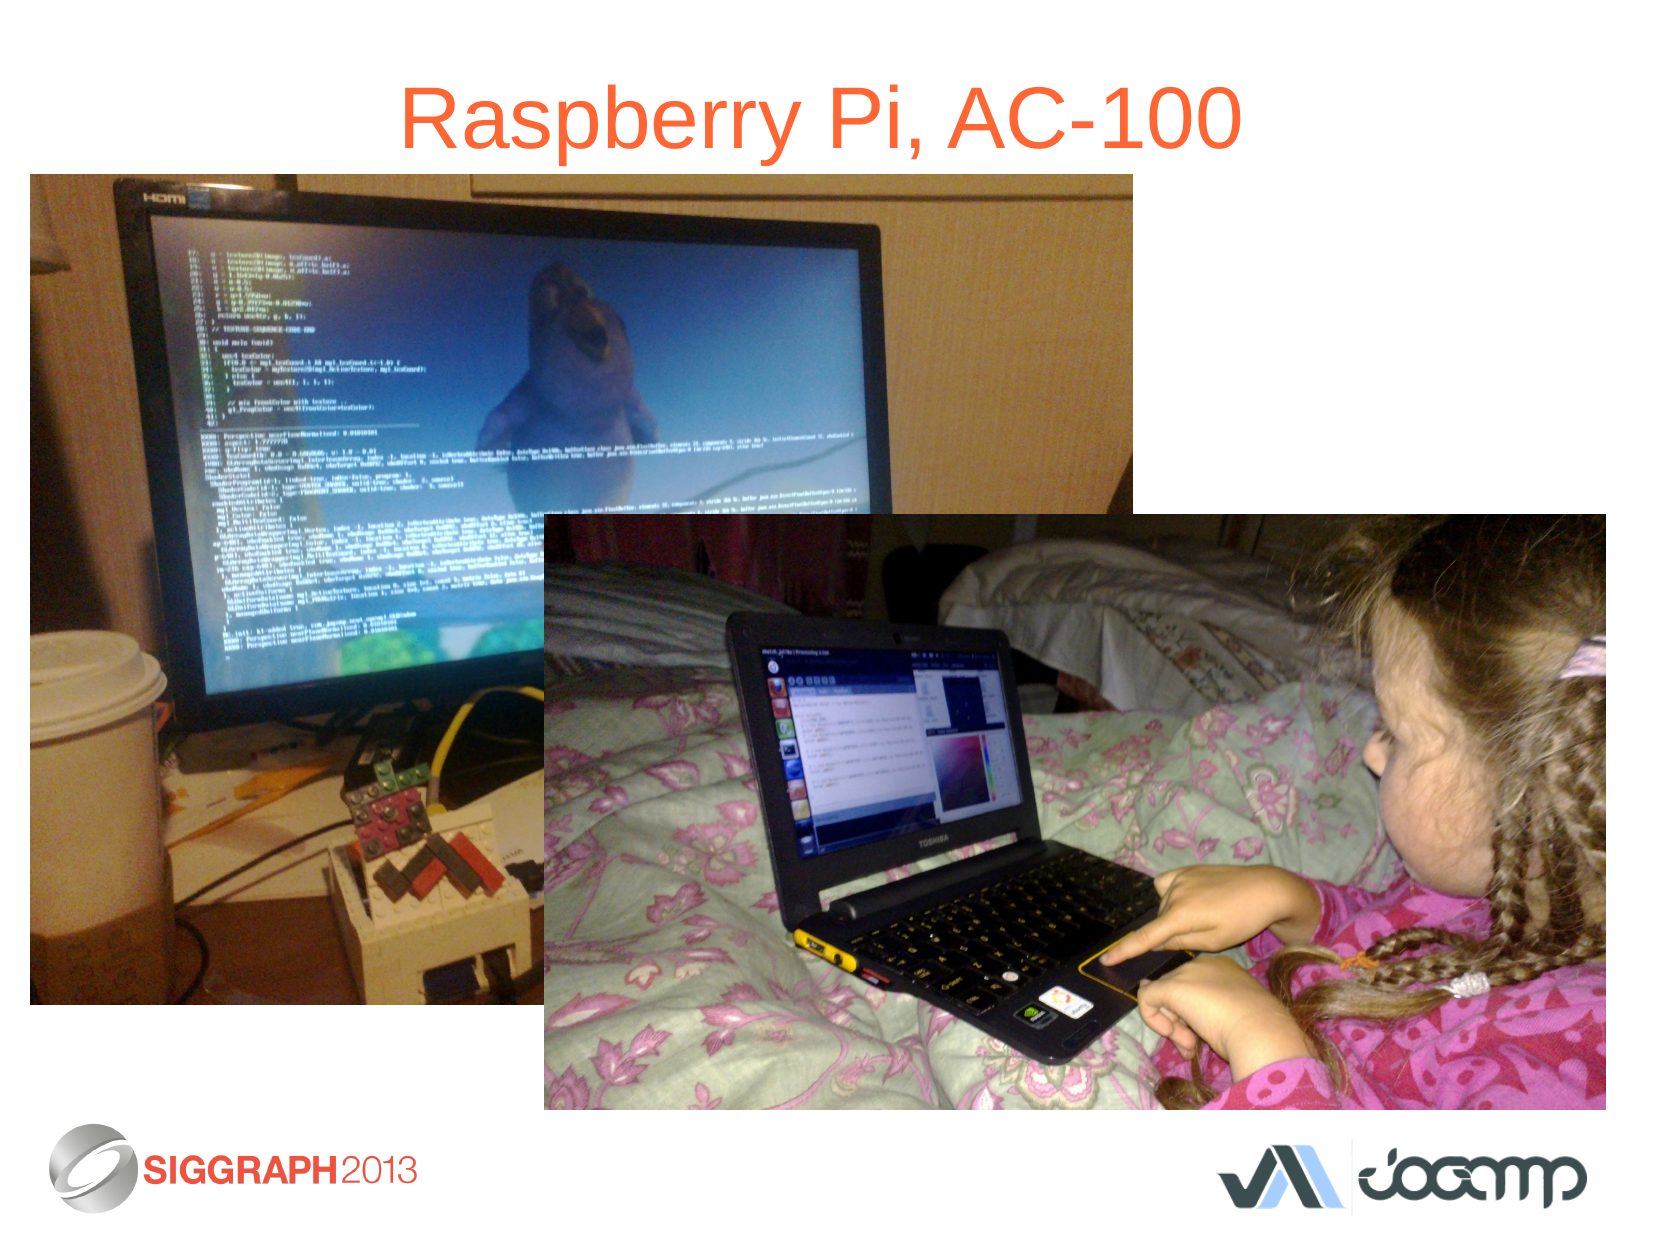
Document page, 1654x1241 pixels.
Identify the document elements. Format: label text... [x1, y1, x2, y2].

picture [30, 174, 1606, 1111]
picture [45, 1122, 421, 1215]
title Raspberry Pi, AC-100 [68, 49, 1576, 188]
picture [1215, 1139, 1587, 1215]
